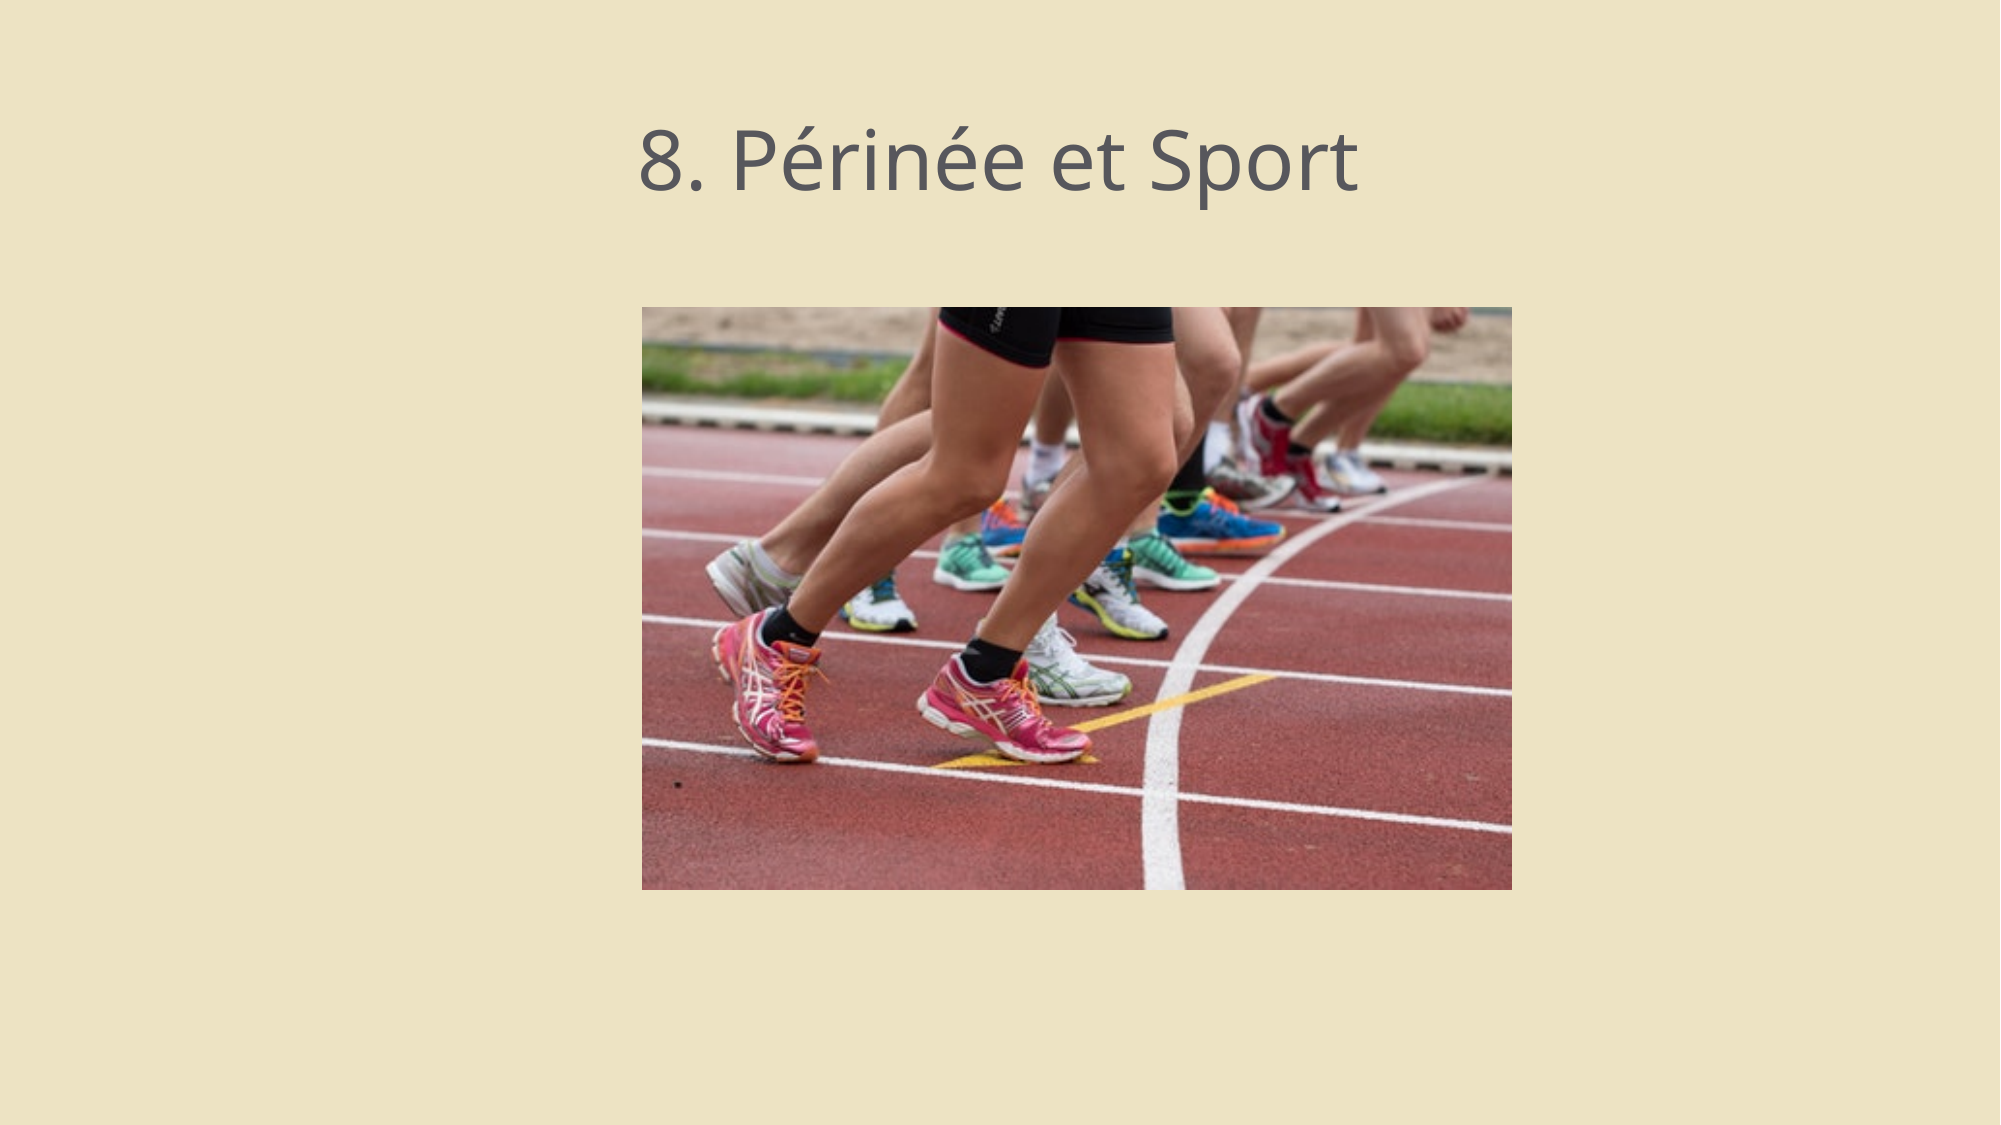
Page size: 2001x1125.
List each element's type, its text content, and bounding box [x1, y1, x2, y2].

title 8. Périnée et Sport [149, 99, 1849, 260]
picture [642, 307, 1512, 890]
